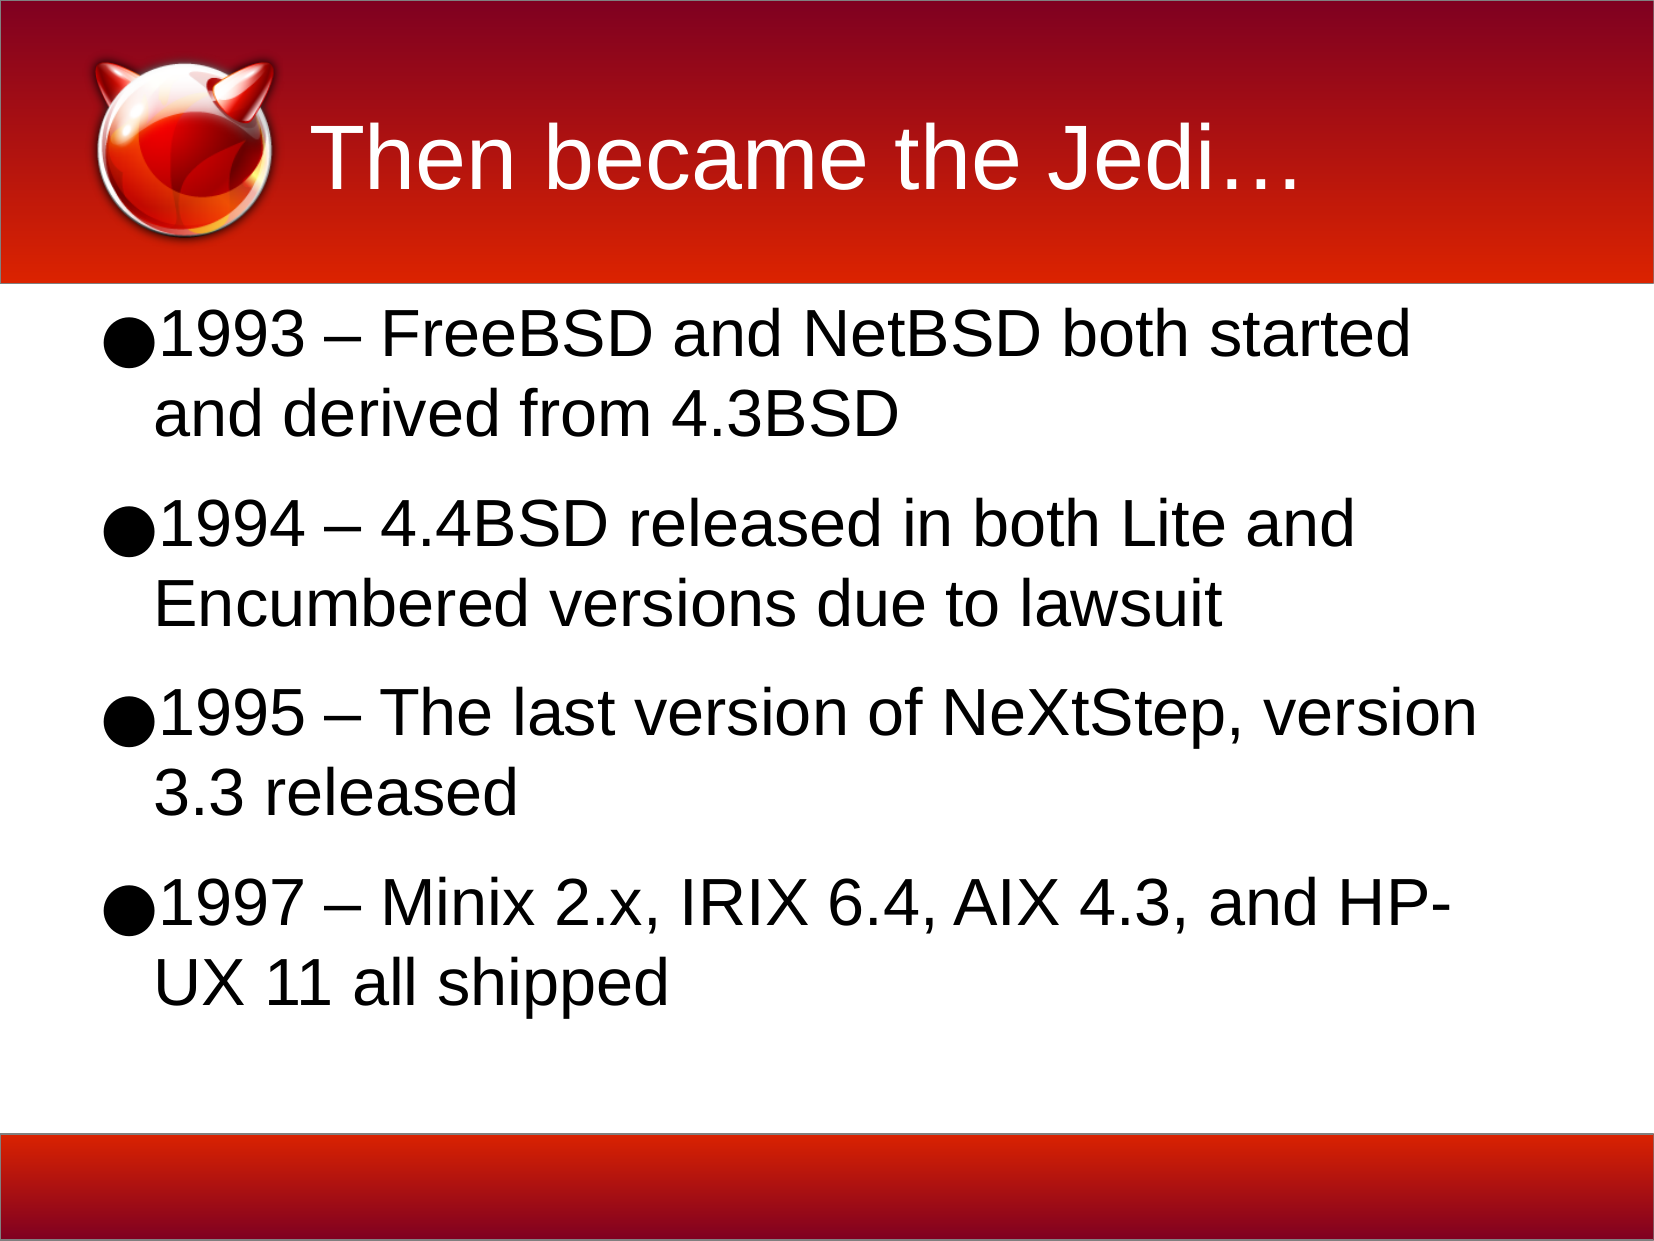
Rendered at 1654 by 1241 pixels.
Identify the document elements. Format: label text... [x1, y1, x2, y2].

text_box Then became the Jedi… [82, 49, 1536, 257]
text_box 1993 – FreeBSD and NetBSD both started and derived from 4.3BSD 1994 – 4.4BSD released in both Lite and Encumbered versions due to lawsuit 1995 – The last version of NeXtStep, version 3.3 released 1997 – Minix 2.x, IRIX 6.4, AIX 4.3, and HP-UX 11 all shipped [82, 290, 1538, 1010]
